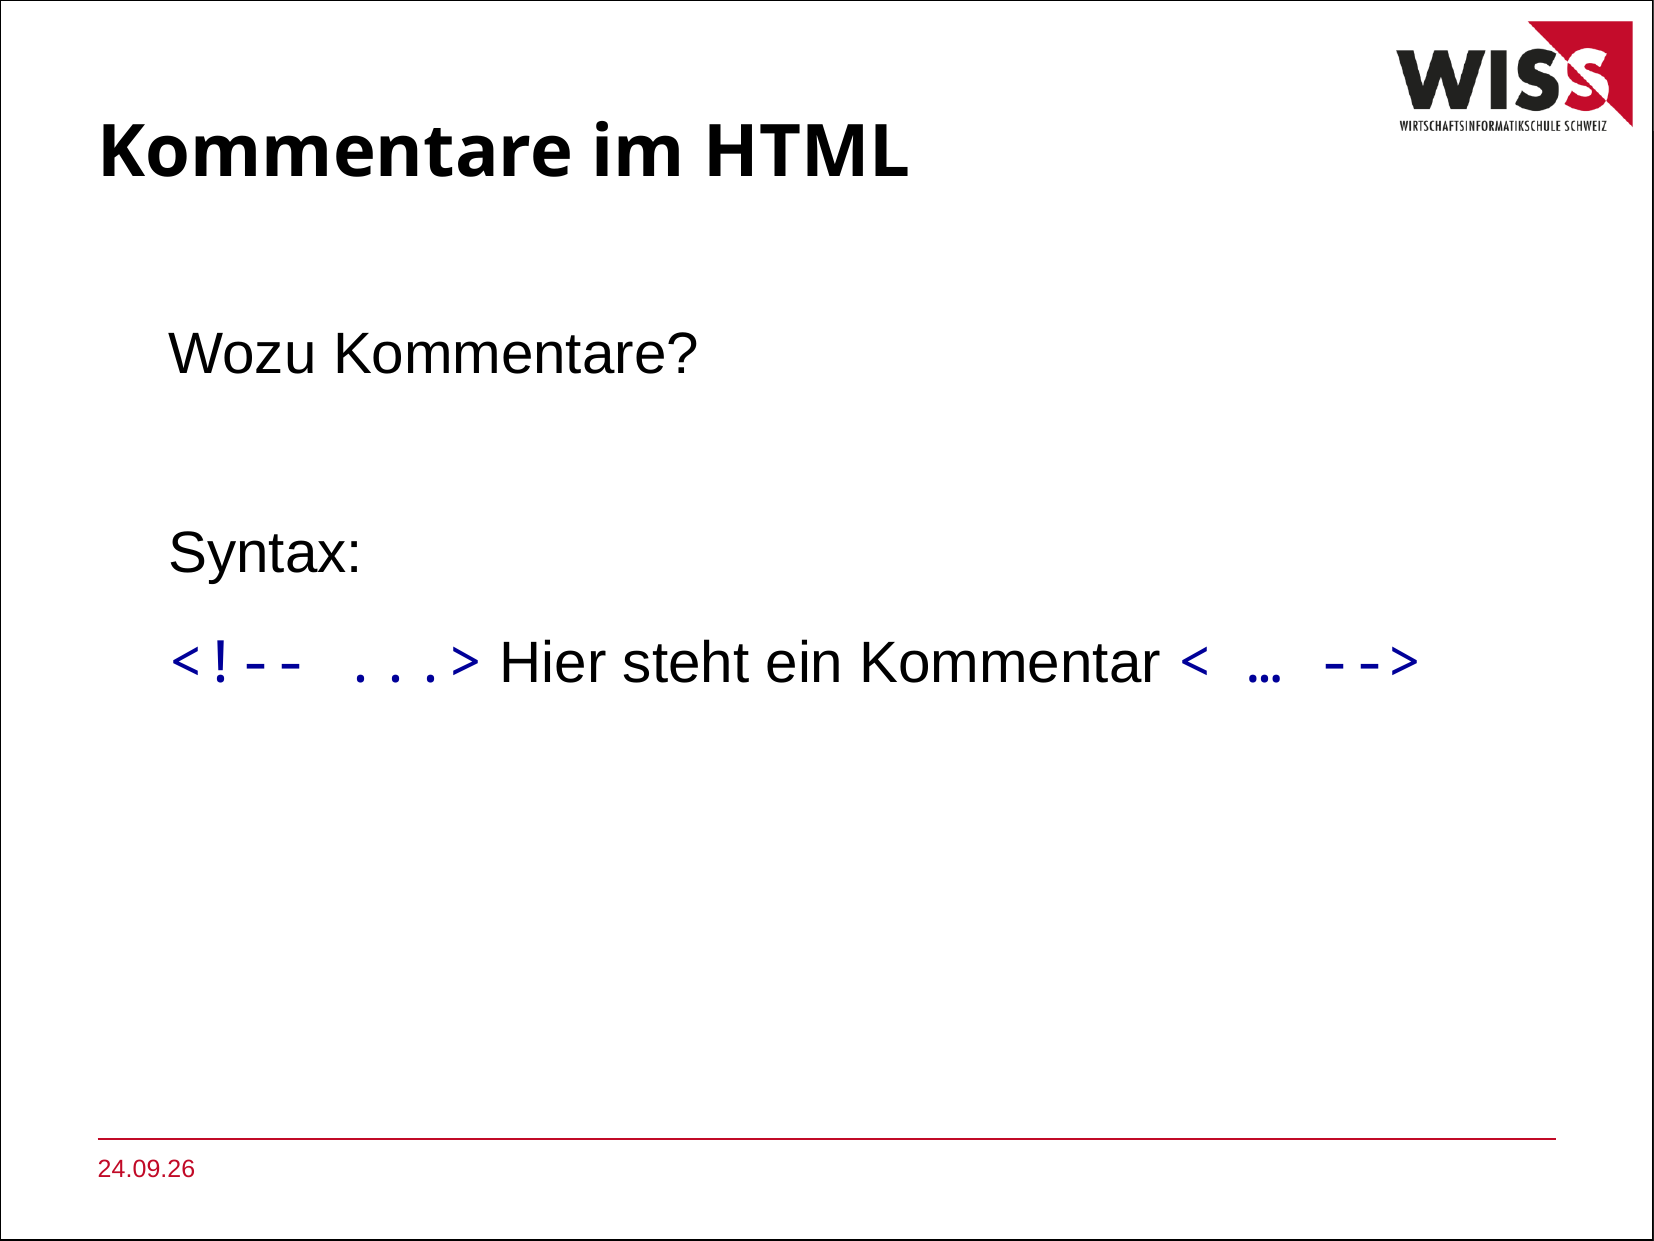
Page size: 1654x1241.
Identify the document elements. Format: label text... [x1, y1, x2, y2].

picture [1396, 1, 1652, 131]
title Kommentare im HTML [97, 54, 1556, 202]
list Wozu Kommentare? Syntax: <!-- ...> Hier steht ein Kommentar < … --> [97, 320, 1556, 1107]
